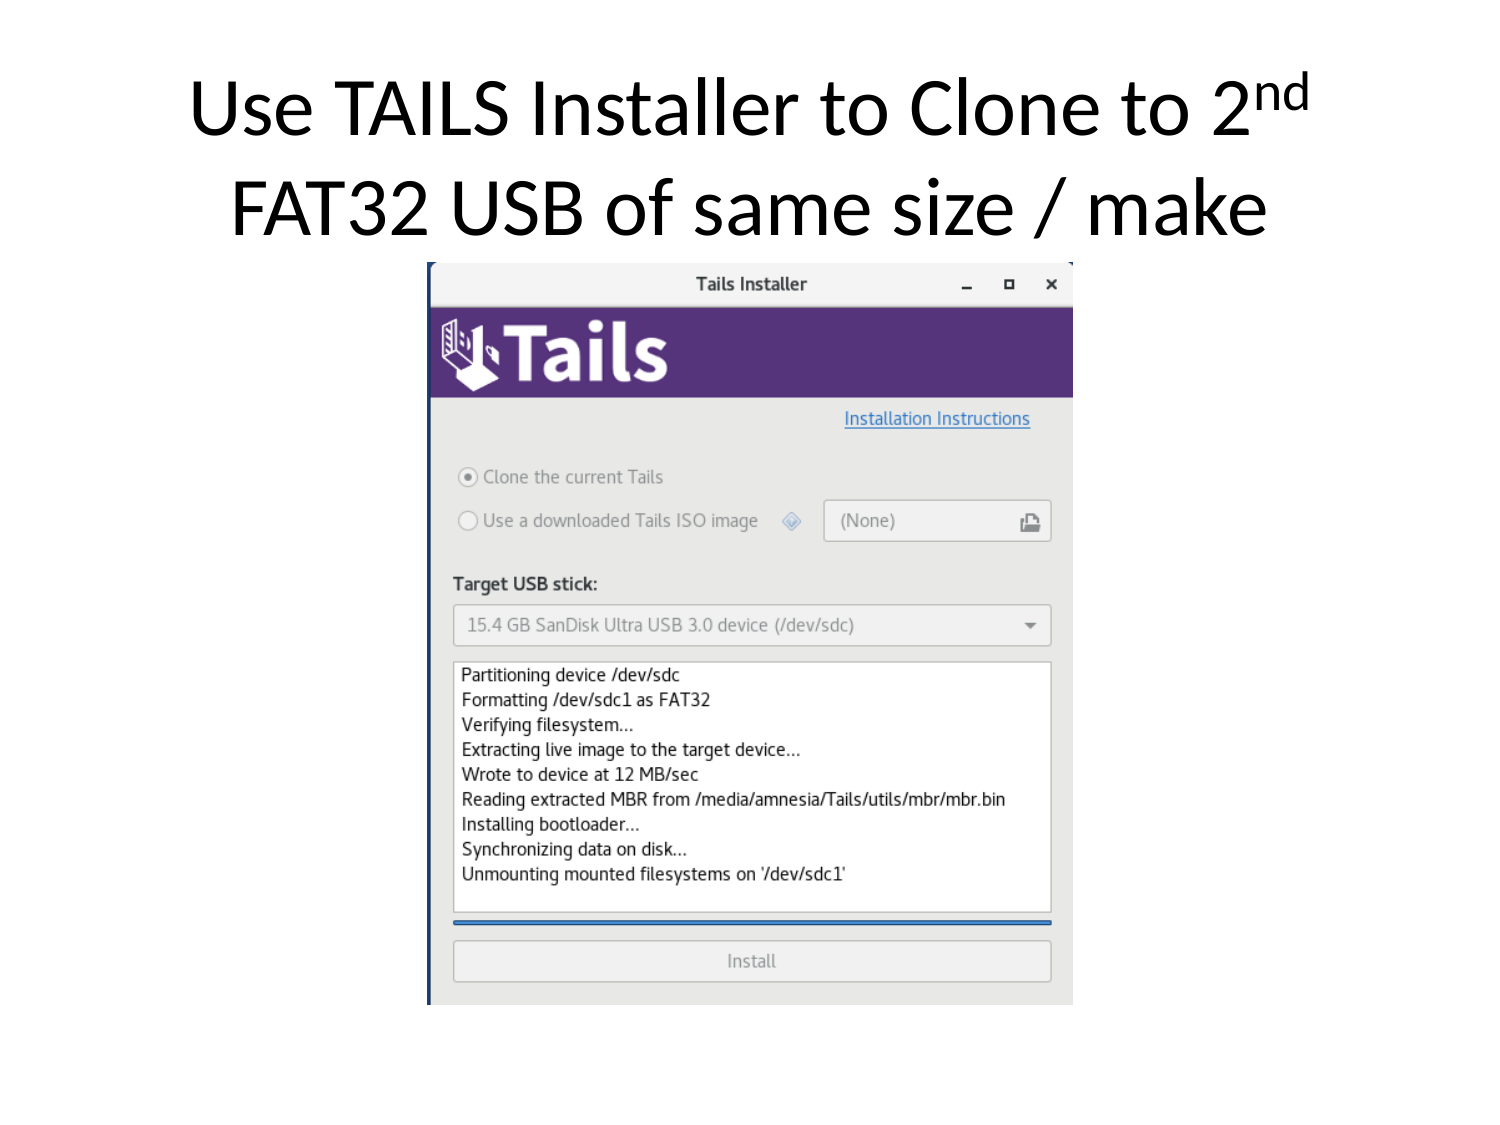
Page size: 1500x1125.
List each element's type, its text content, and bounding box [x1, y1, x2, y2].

title Use TAILS Installer to Clone to 2nd FAT32 USB of same size / make [75, 45, 1426, 233]
picture [427, 262, 1073, 1005]
